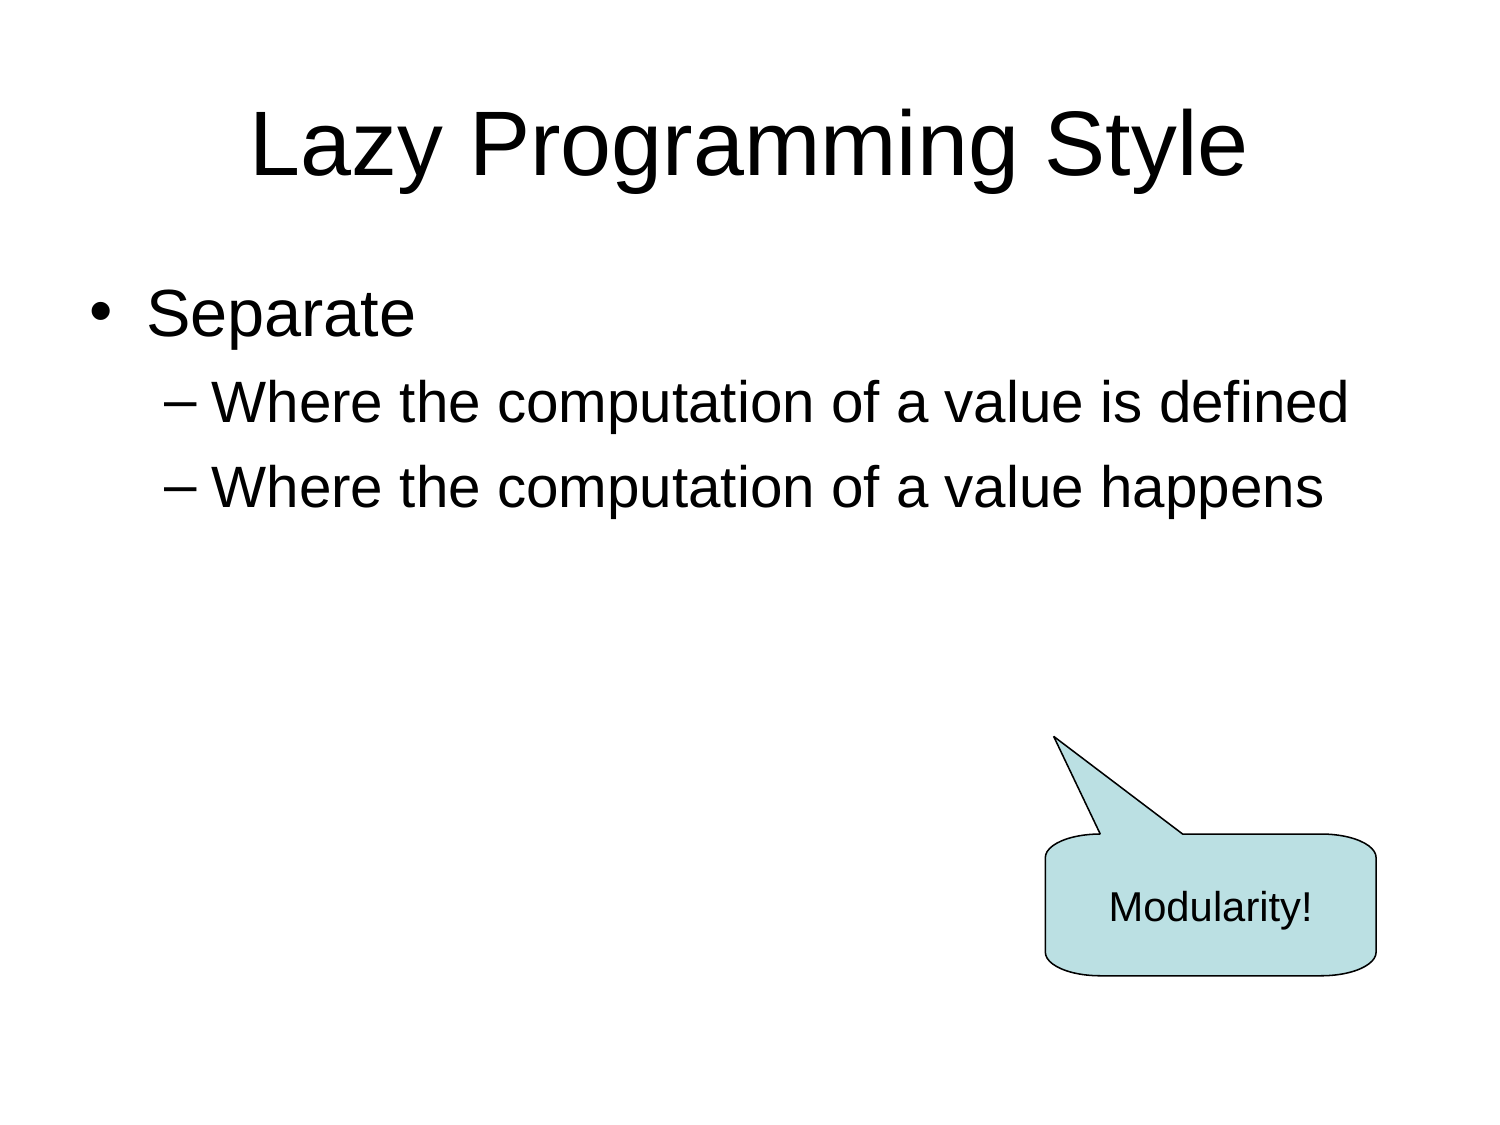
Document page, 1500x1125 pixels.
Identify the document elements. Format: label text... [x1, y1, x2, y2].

title Lazy Programming Style [75, 45, 1426, 233]
list Separate Where the computation of a value is defined Where the computation of a value happens [75, 262, 1426, 1005]
text_box Modularity! [1045, 736, 1377, 976]
